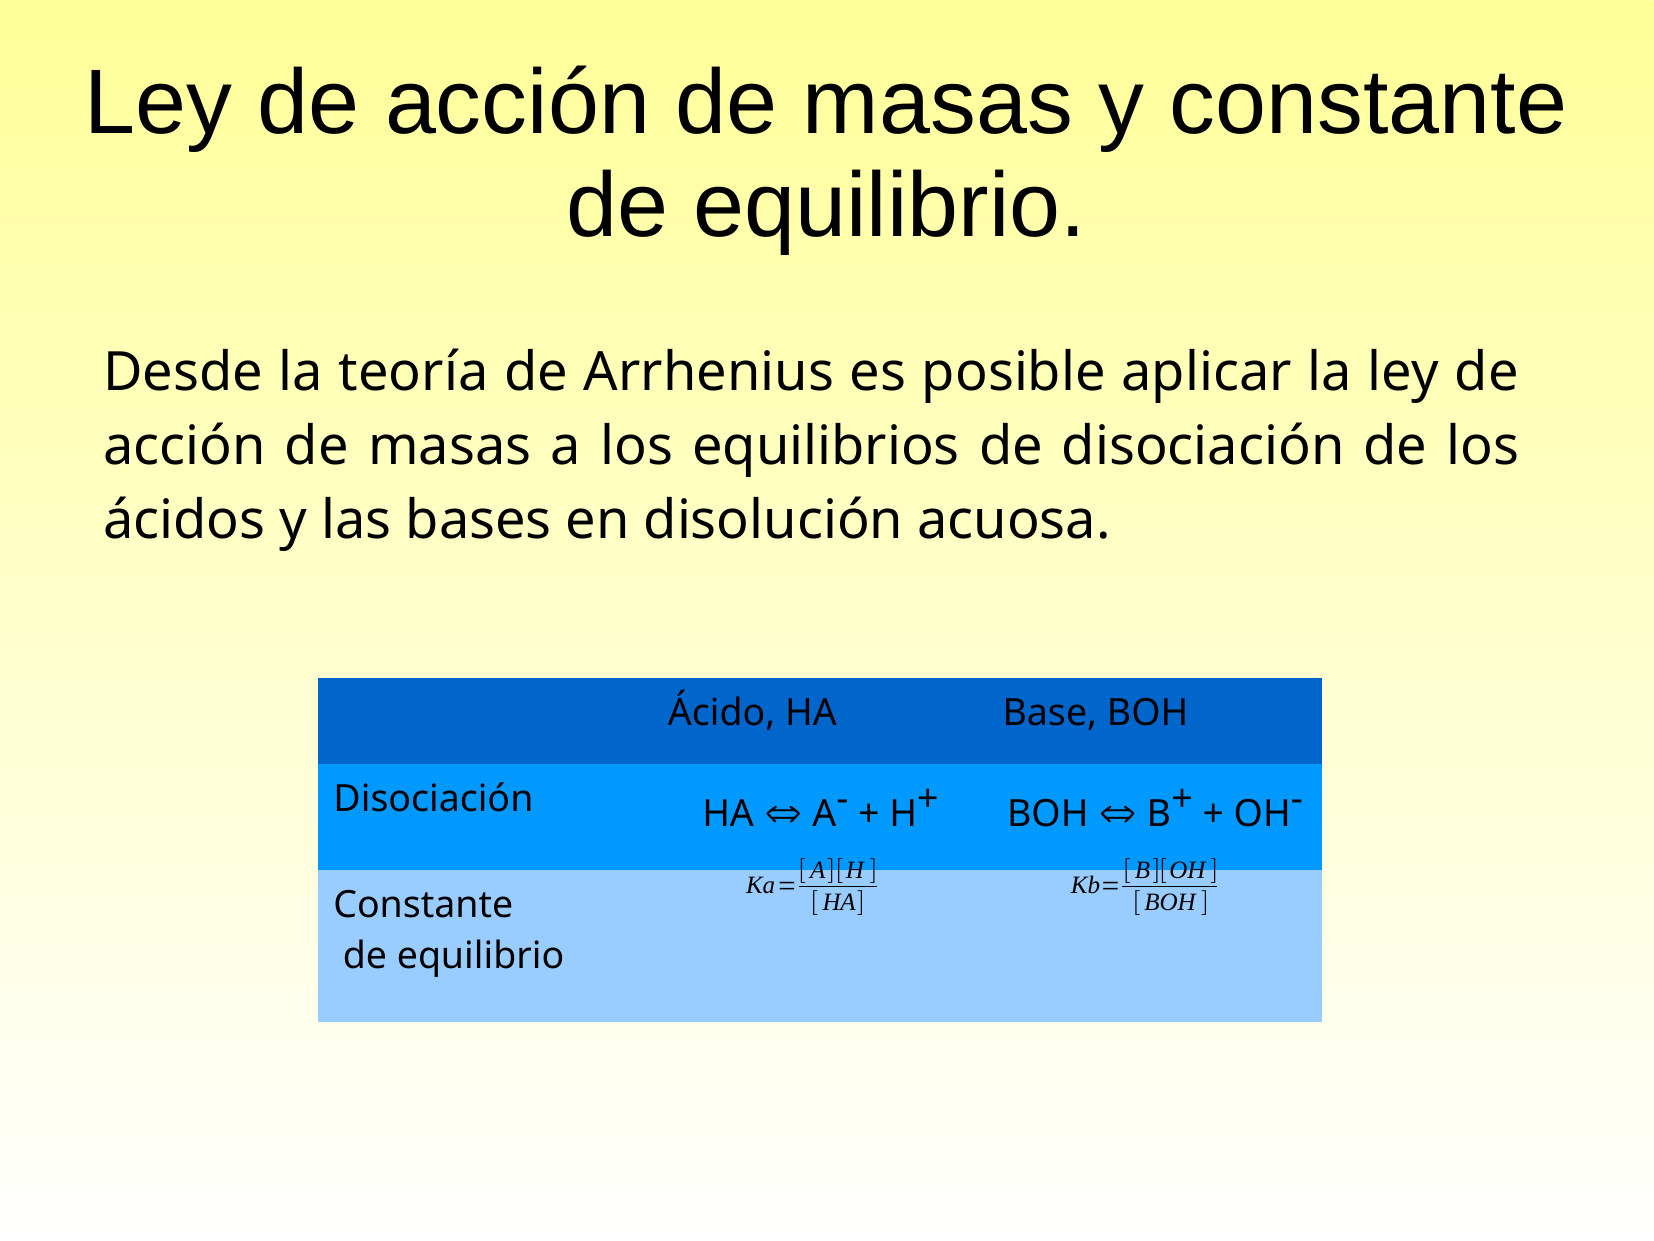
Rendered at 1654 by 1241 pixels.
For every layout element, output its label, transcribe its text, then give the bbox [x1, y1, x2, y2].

chart [738, 856, 885, 917]
table_header [318, 678, 653, 764]
title Ley de acción de masas y constante de equilibrio. [82, 50, 1571, 256]
table_cell Disociación [318, 764, 653, 870]
text_box Desde la teoría de Arrhenius es posible aplicar la ley de acción de masas a los equilibrios de disociación de los ácidos y las bases en disolución acuosa. [88, 324, 1536, 523]
table_cell HA  A- + H+ [653, 764, 988, 870]
table_header Ácido, HA [653, 678, 988, 764]
table_cell BOH  B+ + OH- [988, 764, 1322, 870]
chart [1062, 856, 1225, 917]
table_header Base, BOH [988, 678, 1322, 764]
table_cell [988, 870, 1322, 1022]
table_cell Constante de equilibrio [318, 870, 653, 1022]
table_cell [653, 870, 988, 1022]
